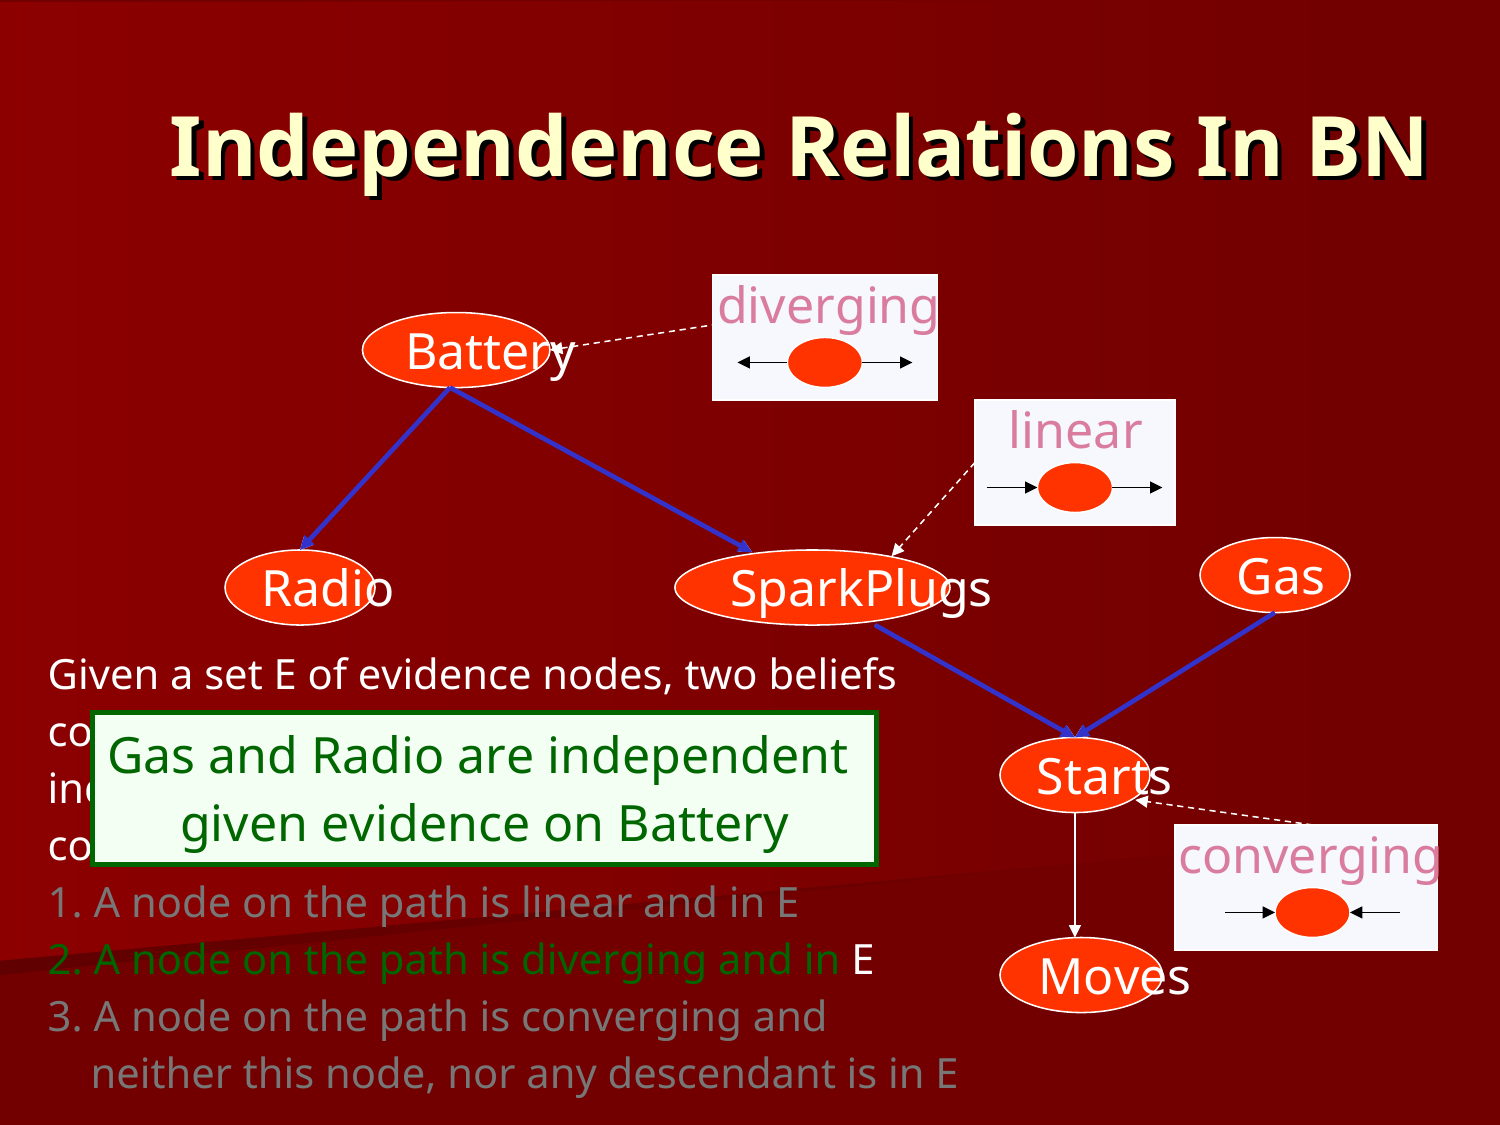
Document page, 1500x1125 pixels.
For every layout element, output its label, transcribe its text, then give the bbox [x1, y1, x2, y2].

text_box Gas and Radio are independent given evidence on Battery [92, 712, 877, 865]
text_box SparkPlugs [674, 549, 947, 626]
text_box Moves [1146, 981, 1162, 991]
text_box Gas [1200, 537, 1351, 613]
text_box [975, 400, 1175, 526]
title Independence Relations In BN [99, 49, 1500, 238]
text_box Radio [225, 549, 374, 626]
text_box Given a set E of evidence nodes, two beliefs connected by an undirected path are independent if one of the following three conditions holds: 1. A node on the path is linear and in E 2. A node on the path is diverging and in E 3. A node on the path is converging and neither this node, nor any descendant is in E [32, 637, 985, 1109]
text_box [712, 337, 938, 400]
text_box Battery [362, 312, 550, 388]
text_box Starts [999, 737, 1151, 813]
text_box diverging [702, 262, 956, 347]
text_box linear [993, 387, 1158, 472]
text_box converging [1163, 812, 1459, 897]
text_box [1174, 887, 1438, 950]
text_box Moves [1146, 970, 1160, 978]
text_box Moves [999, 937, 1162, 1013]
